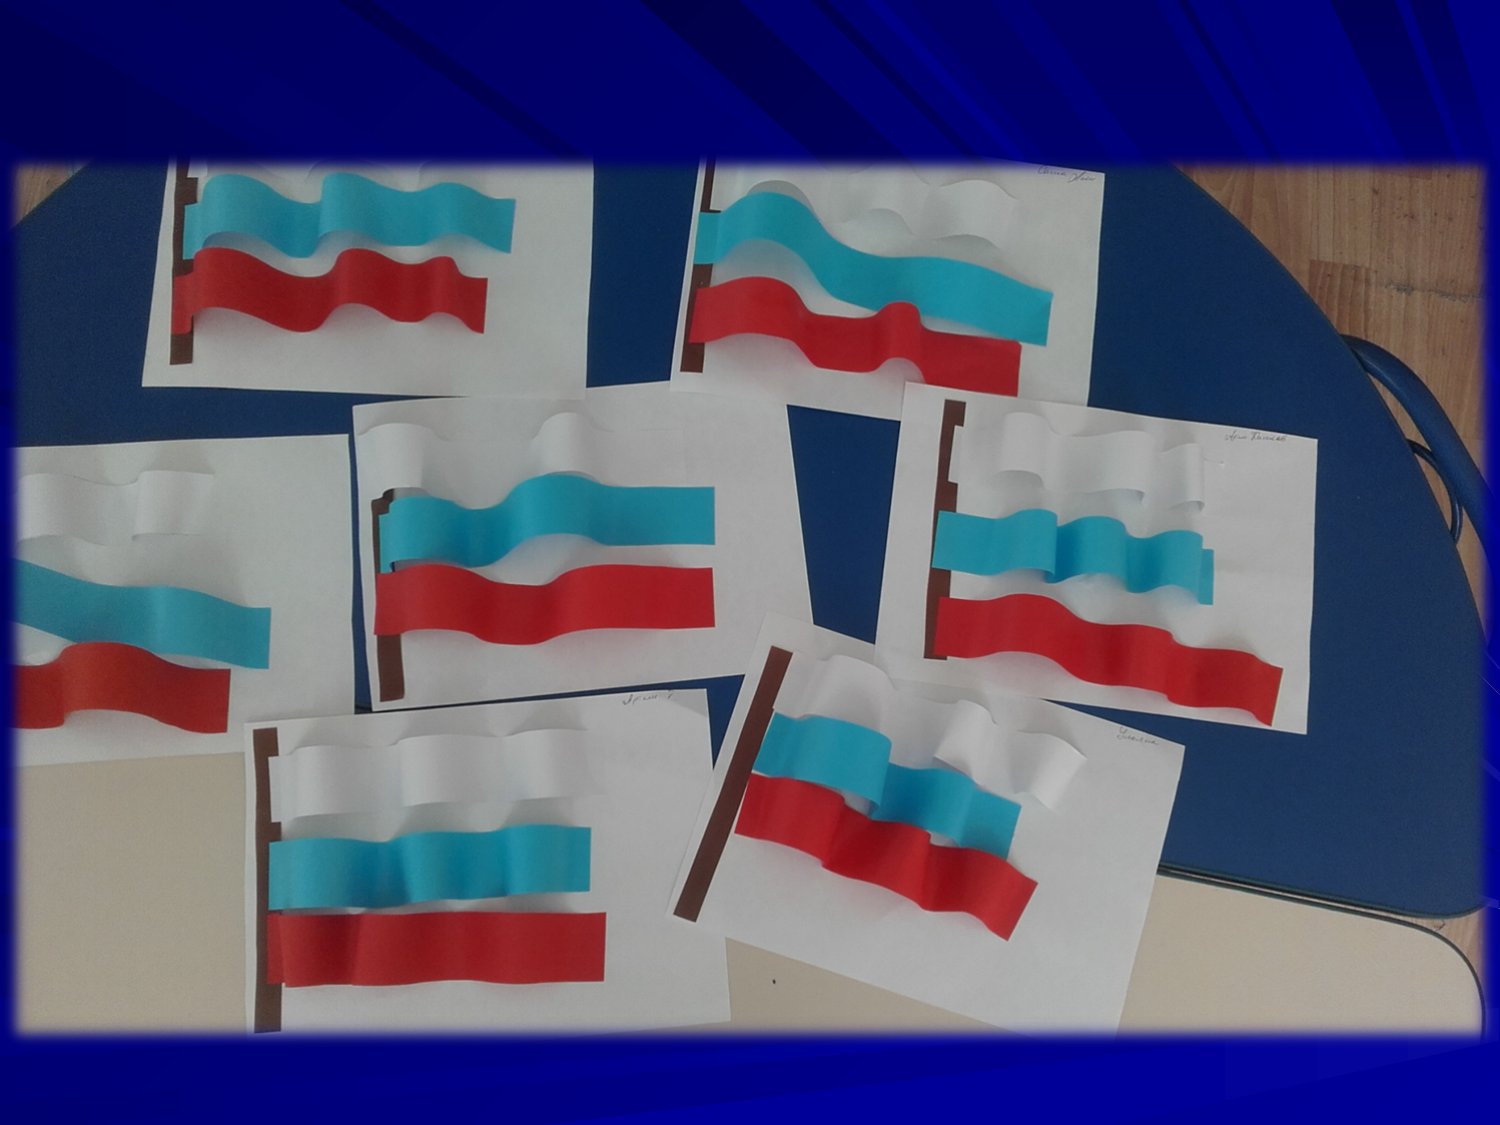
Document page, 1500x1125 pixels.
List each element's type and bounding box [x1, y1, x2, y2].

picture [0, 148, 1500, 1052]
